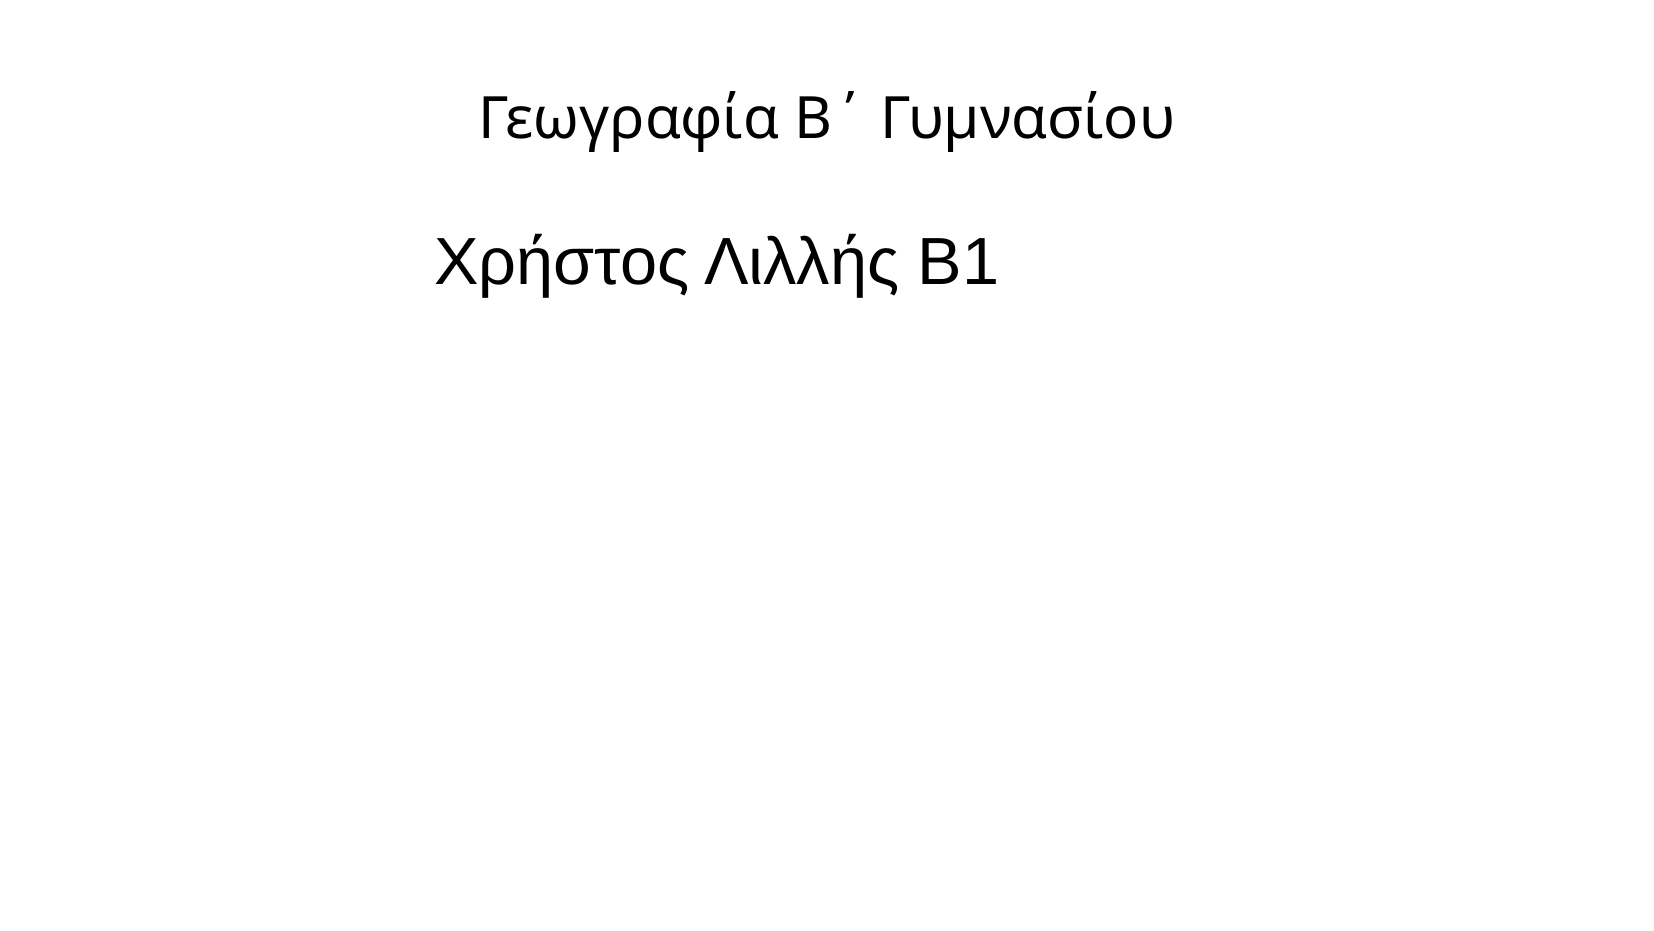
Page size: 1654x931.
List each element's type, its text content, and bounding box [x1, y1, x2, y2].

title Γεωγραφία Β΄ Γυμνασίου [82, 37, 1571, 193]
list Χρήστος Λιλλής Β1 [82, 217, 1571, 758]
